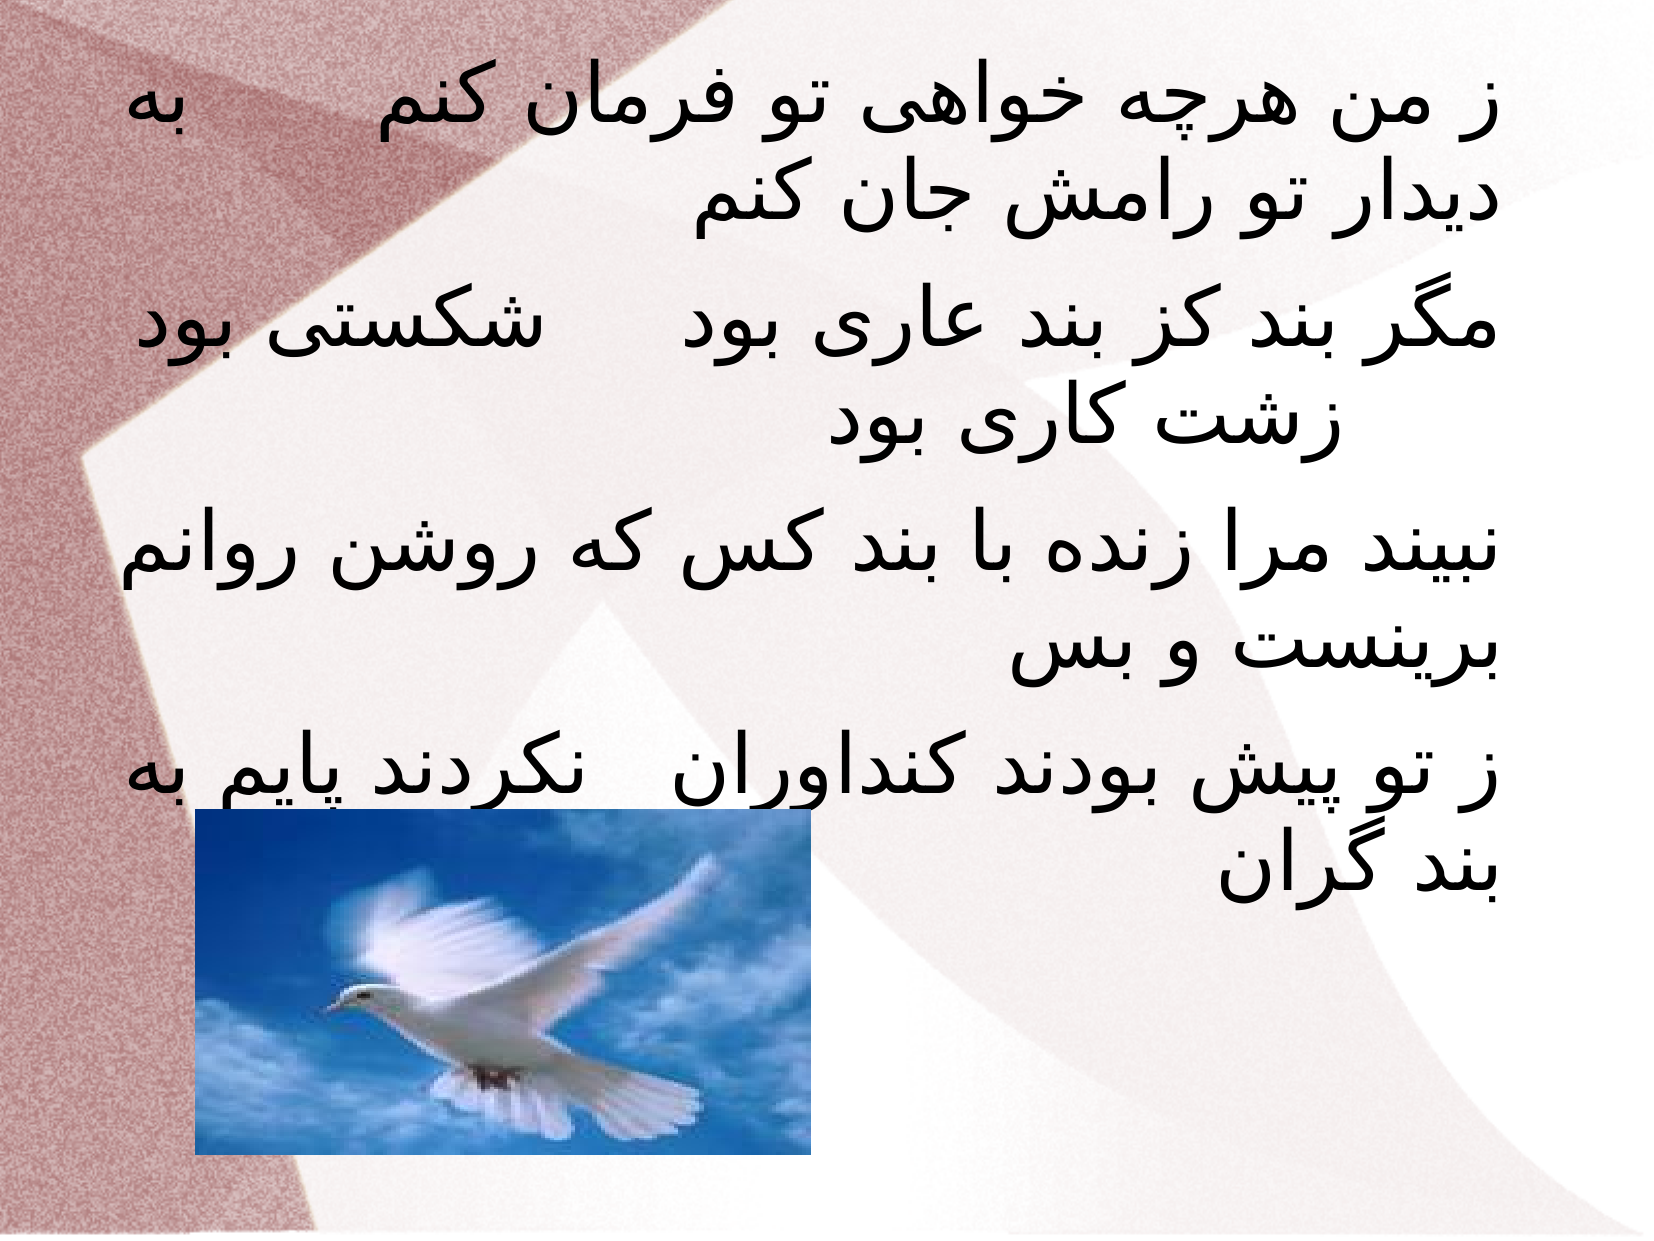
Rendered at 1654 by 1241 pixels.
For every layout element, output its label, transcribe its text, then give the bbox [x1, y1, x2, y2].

list ز من هرچه خواهی تو فرمان کنم به دیدار تو رامش جان کنم مگر بند کز بند عاری بود شکستی بود زشت کاری بود نبیند مرا زنده با بند کس که روشن روانم برینست و بس ز تو پیش بودند کنداوران نکردند پایم به بند گران [86, 45, 1576, 769]
picture [0, 0, 1654, 1241]
